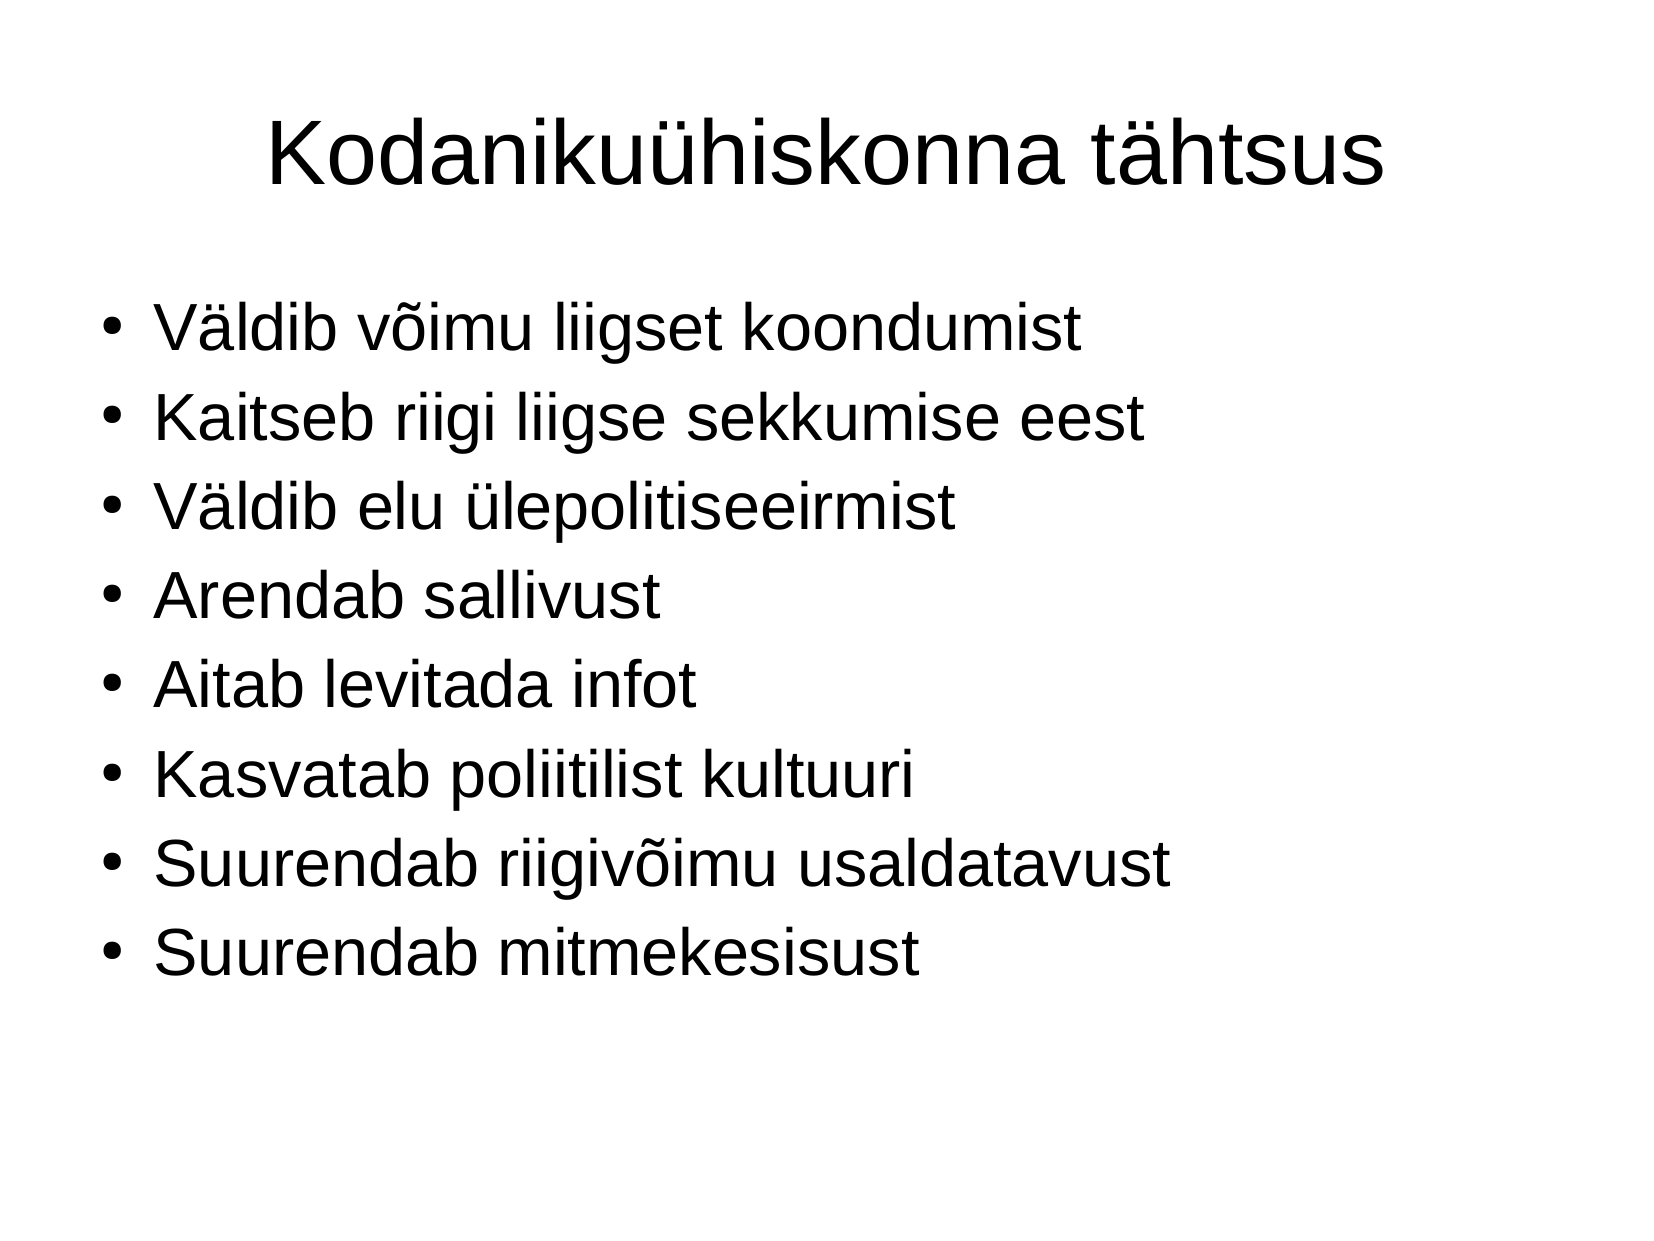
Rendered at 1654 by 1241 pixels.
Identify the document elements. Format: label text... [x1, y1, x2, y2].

list Väldib võimu liigset koondumist Kaitseb riigi liigse sekkumise eest Väldib elu ülepolitiseeirmist Arendab sallivust Aitab levitada infot Kasvatab poliitilist kultuuri Suurendab riigivõimu usaldatavust Suurendab mitmekesisust [82, 290, 1538, 1010]
title Kodanikuühiskonna tähtsus [82, 49, 1571, 257]
